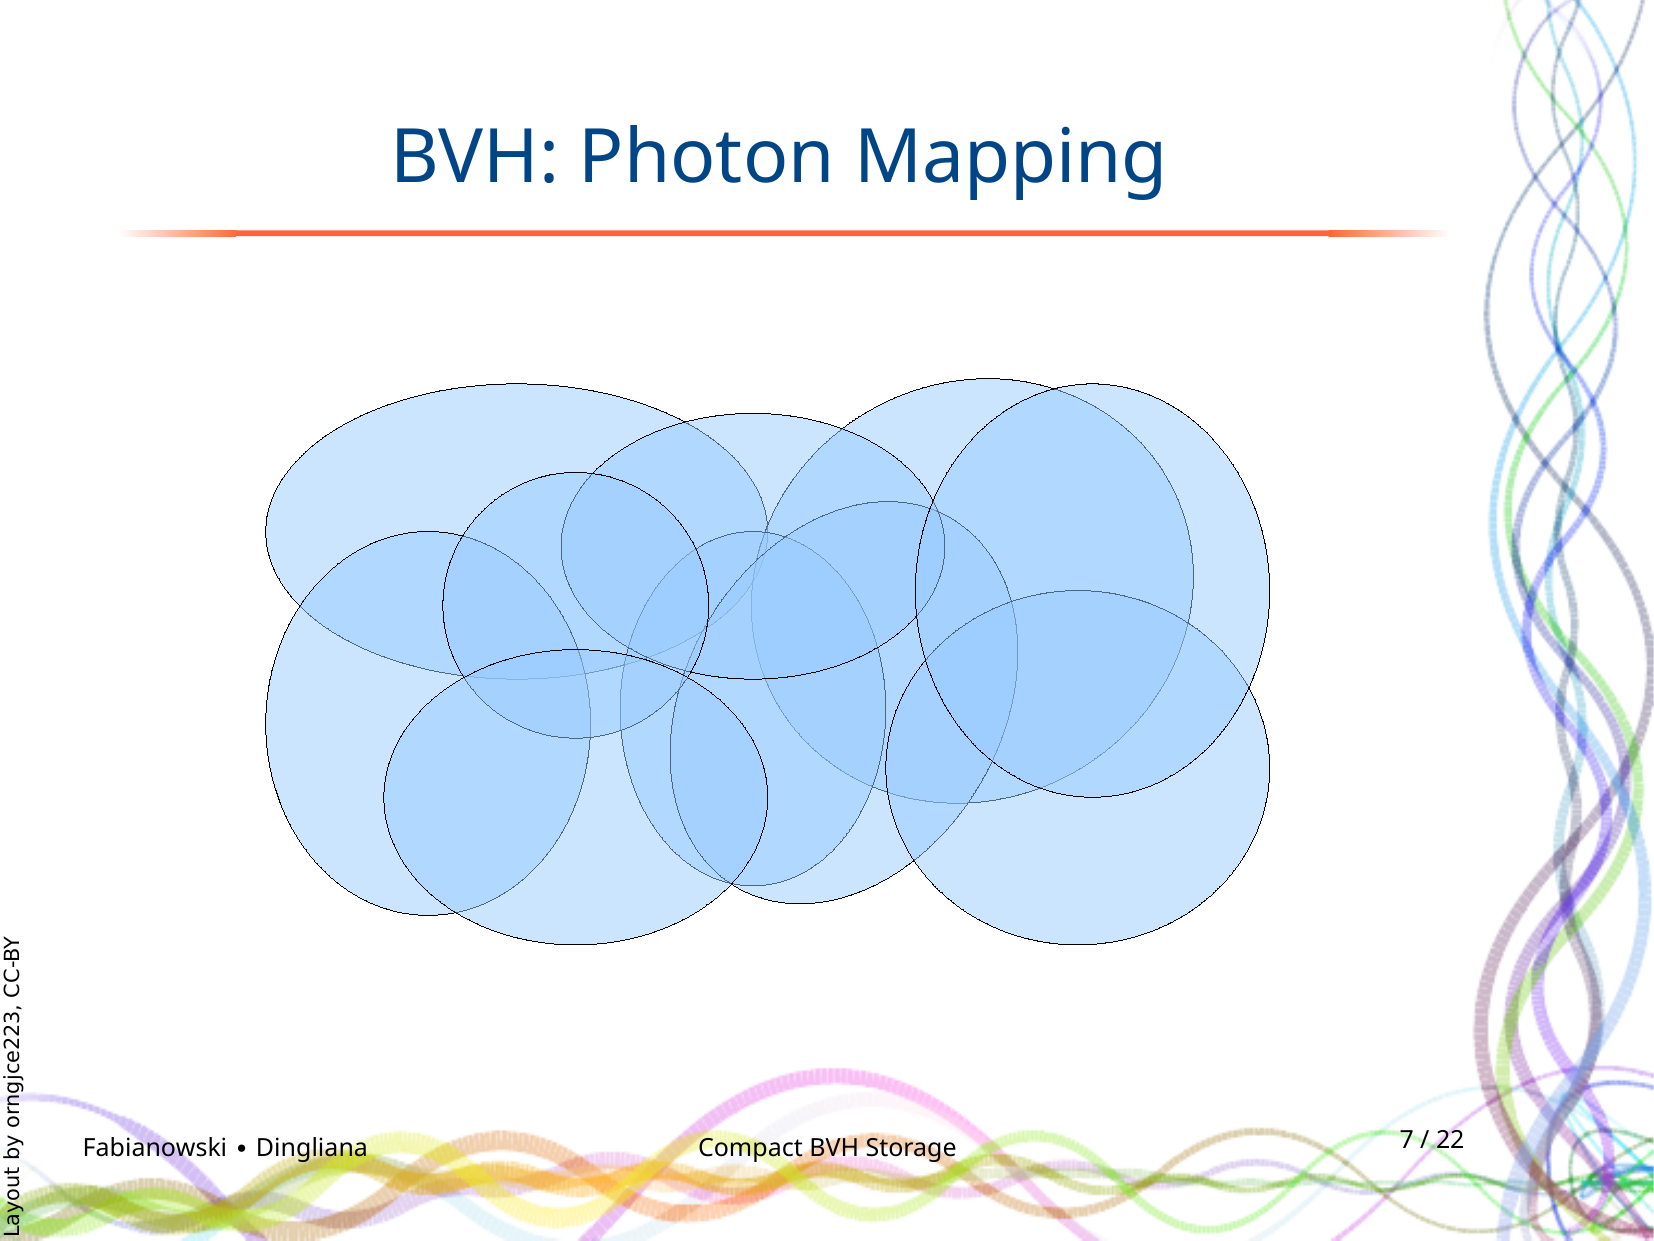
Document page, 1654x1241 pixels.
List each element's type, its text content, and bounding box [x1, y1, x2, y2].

picture [0, 0, 1654, 1241]
text_box [265, 378, 1270, 945]
text_box 7 / 22 [1346, 1122, 1477, 1153]
title BVH: Photon Mapping [82, 56, 1477, 250]
